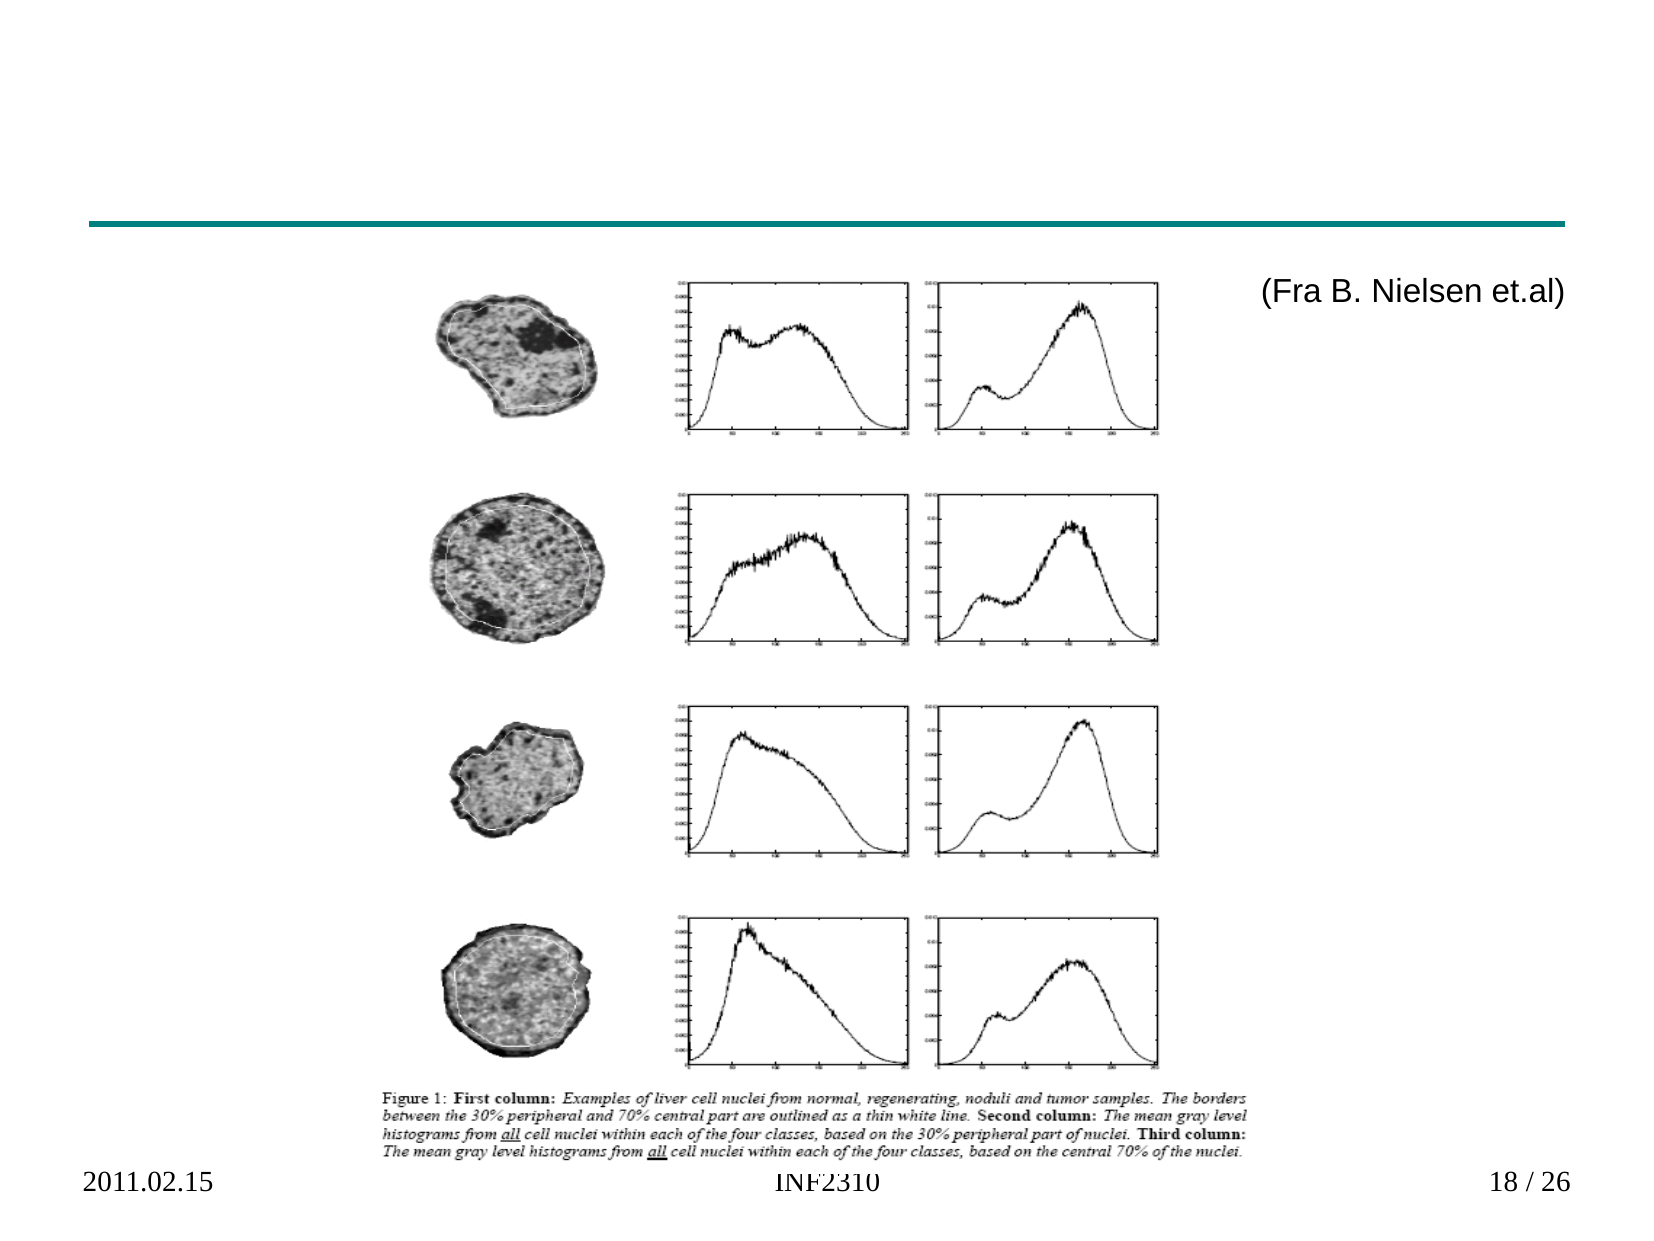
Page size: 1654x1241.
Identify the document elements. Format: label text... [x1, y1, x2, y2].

text_box (Fra B. Nielsen et.al) [1245, 262, 1581, 318]
picture [370, 259, 1259, 1174]
